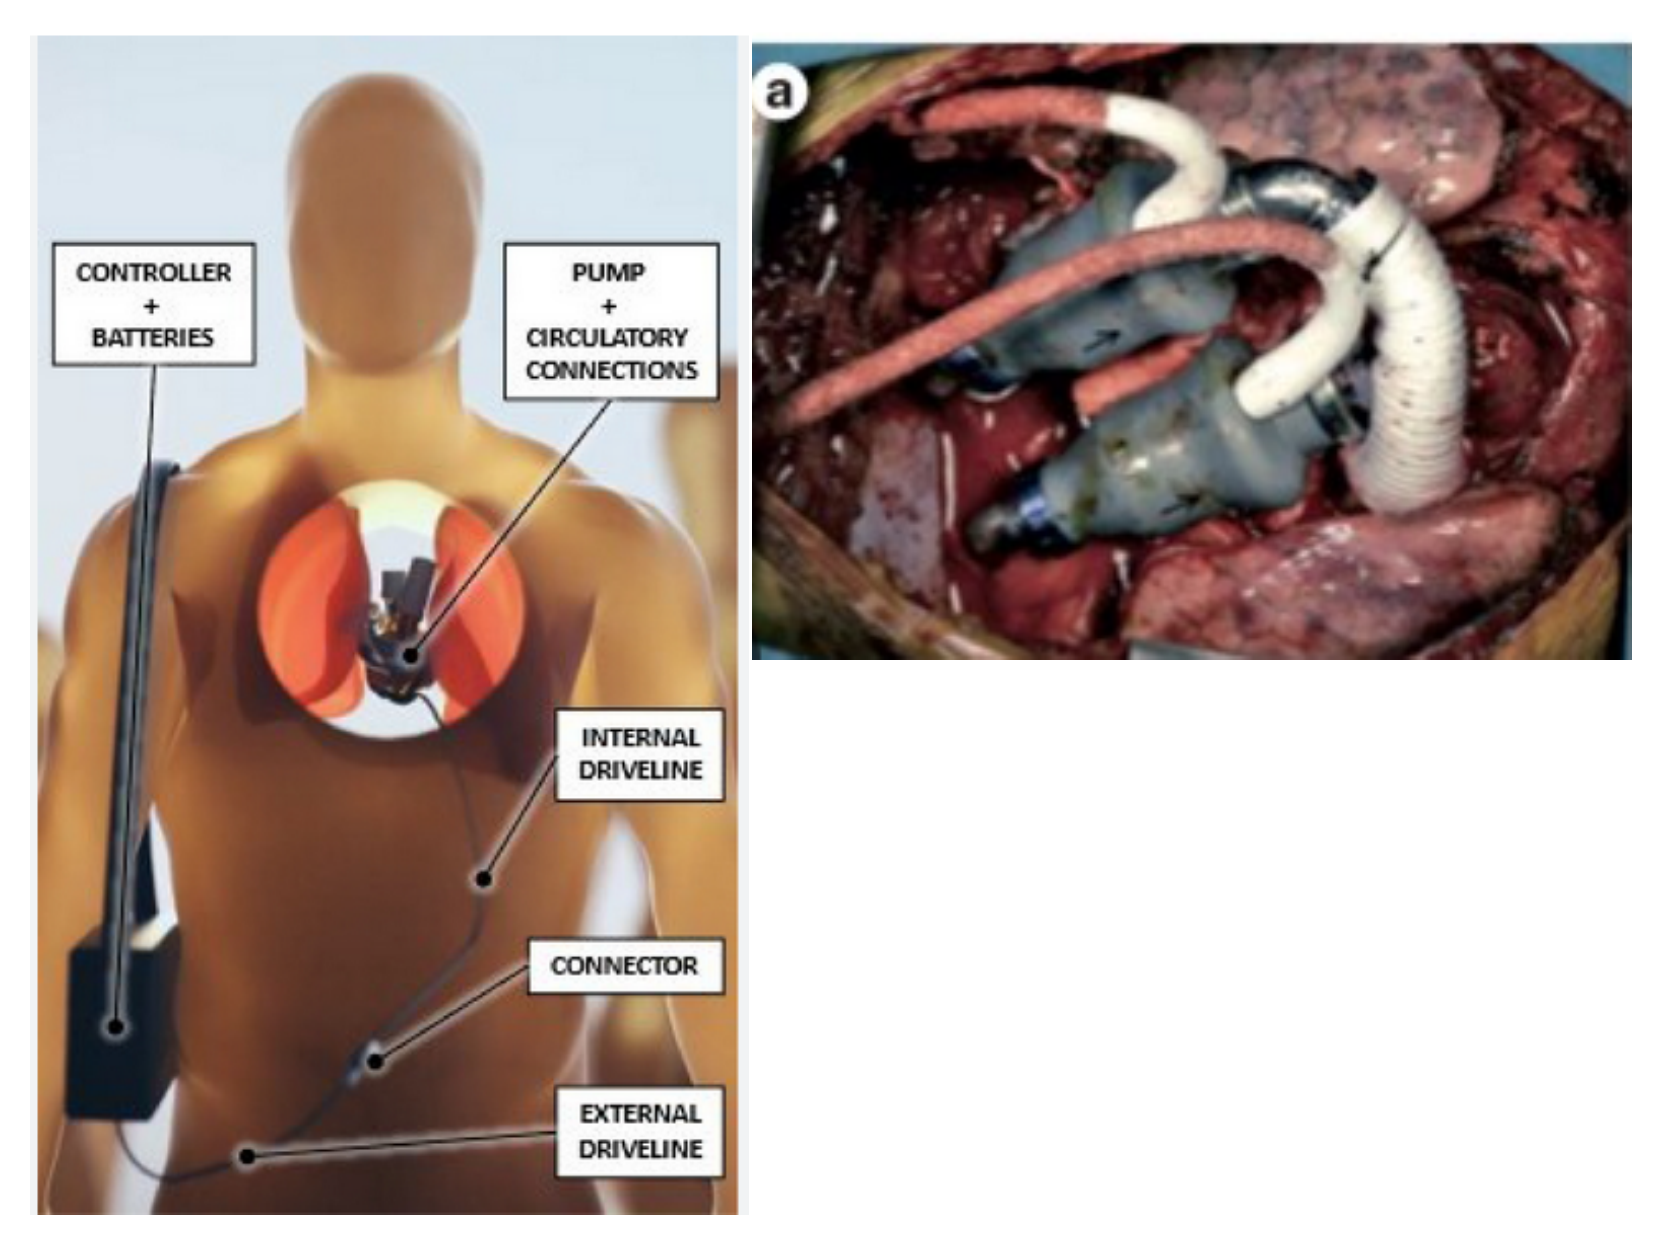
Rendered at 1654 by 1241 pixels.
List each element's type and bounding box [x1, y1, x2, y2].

picture [752, 31, 1632, 661]
picture [30, 34, 749, 1216]
